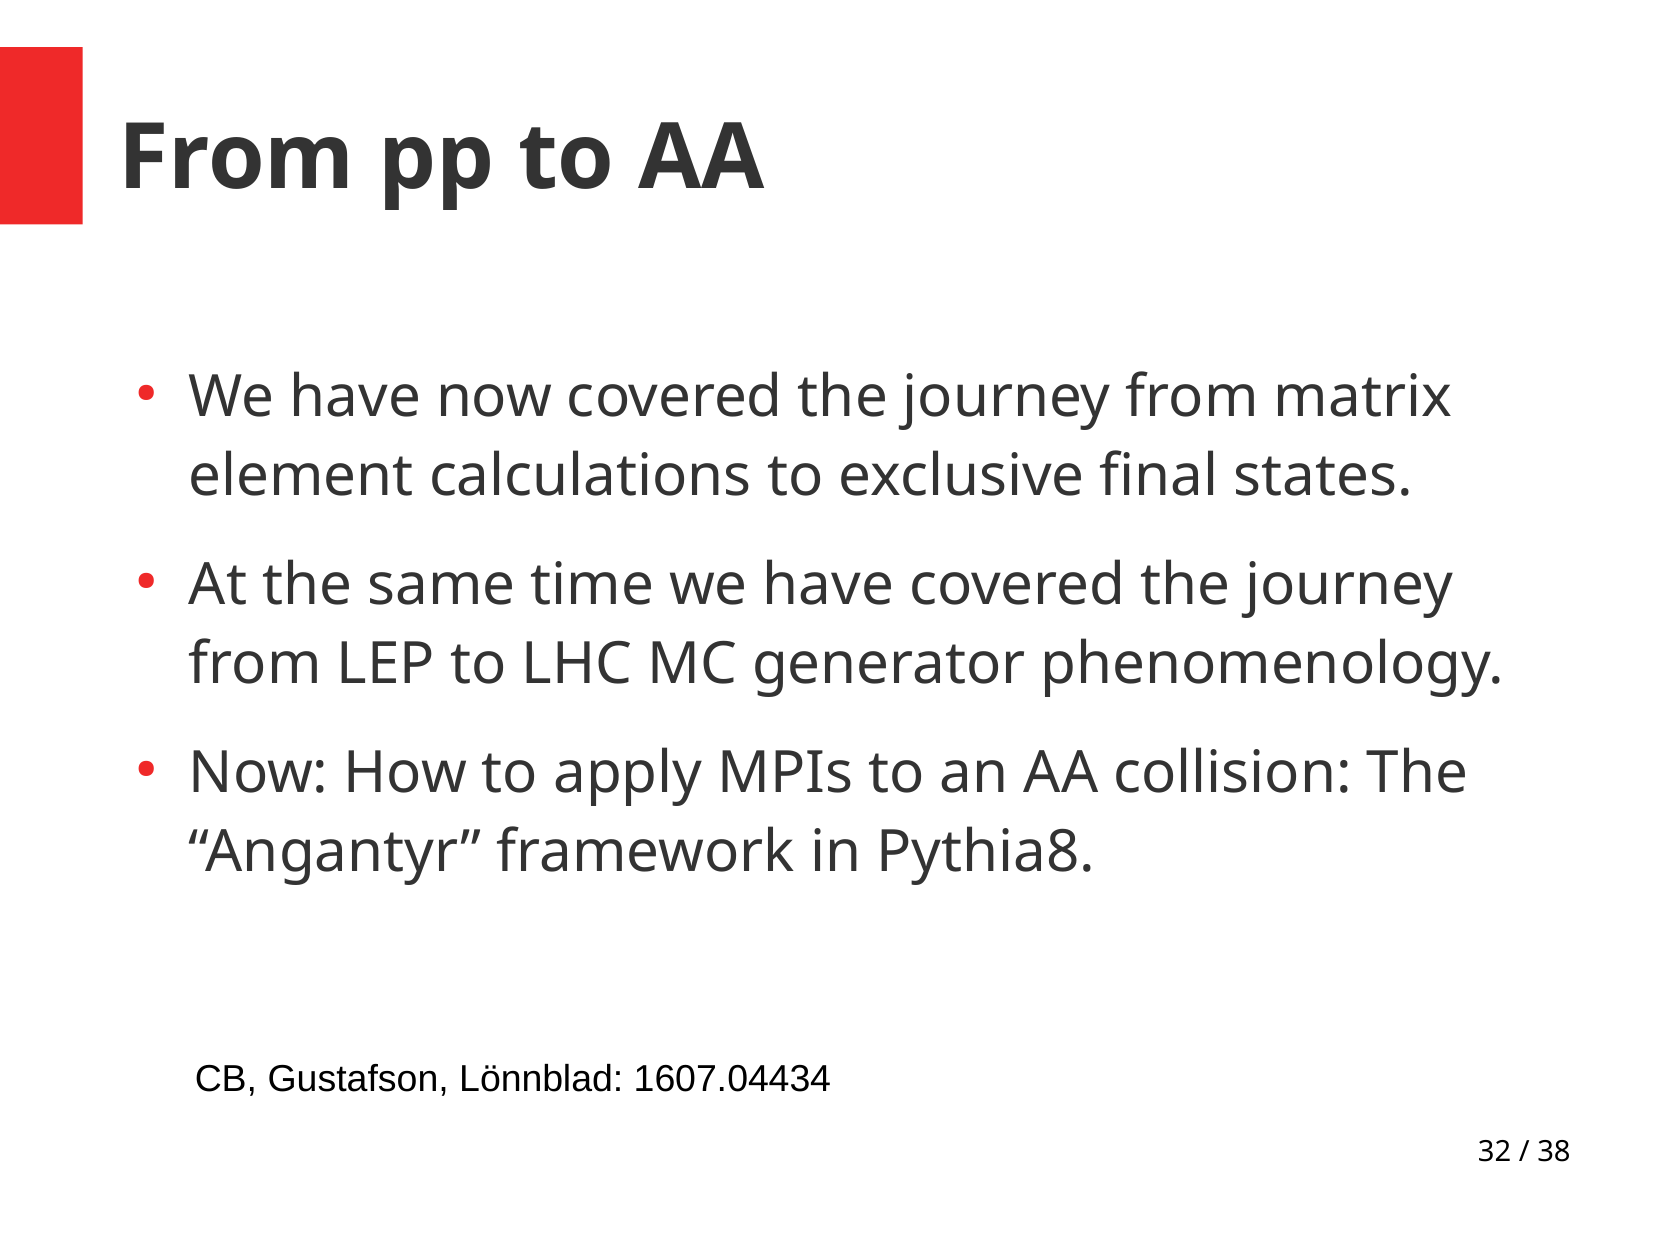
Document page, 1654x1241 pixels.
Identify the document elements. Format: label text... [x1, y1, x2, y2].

title From pp to AA [118, 49, 1571, 257]
list We have now covered the journey from matrix element calculations to exclusive final states. At the same time we have covered the journey from LEP to LHC MC generator phenomenology. Now: How to apply MPIs to an AA collision: The “Angantyr” framework in Pythia8. [118, 354, 1536, 1074]
text_box CB, Gustafson, Lönnblad: 1607.04434 [180, 1050, 1321, 1107]
